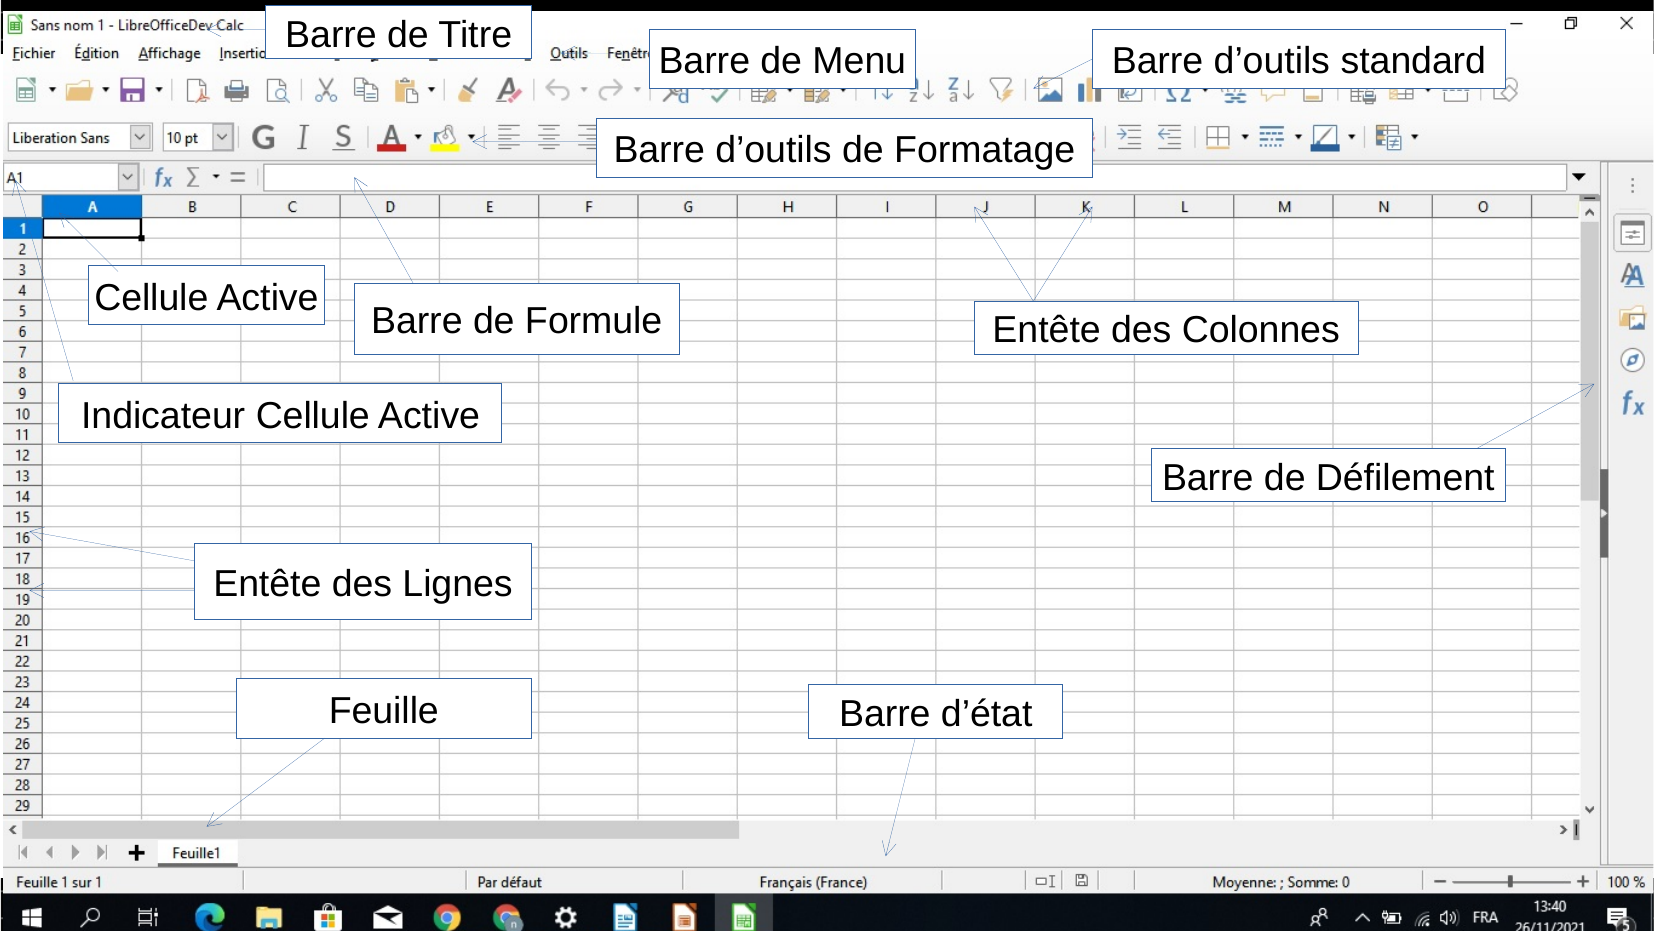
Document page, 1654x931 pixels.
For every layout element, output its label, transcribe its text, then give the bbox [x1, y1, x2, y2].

text_box Indicateur Cellule Active [58, 383, 502, 443]
text_box Barre de Titre [265, 5, 532, 59]
text_box Barre de Menu [649, 29, 916, 89]
text_box Entête des Colonnes [974, 301, 1359, 355]
text_box Barre d’état [808, 684, 1063, 739]
text_box Barre de Formule [354, 283, 680, 355]
text_box Barre de Défilement [1151, 448, 1506, 502]
picture [0, 0, 1654, 931]
text_box Entête des Lignes [194, 543, 532, 620]
text_box Feuille [236, 678, 532, 739]
text_box Barre d’outils standard [1092, 29, 1506, 89]
text_box Cellule Active [88, 265, 325, 325]
text_box Barre d’outils de Formatage [596, 118, 1093, 178]
